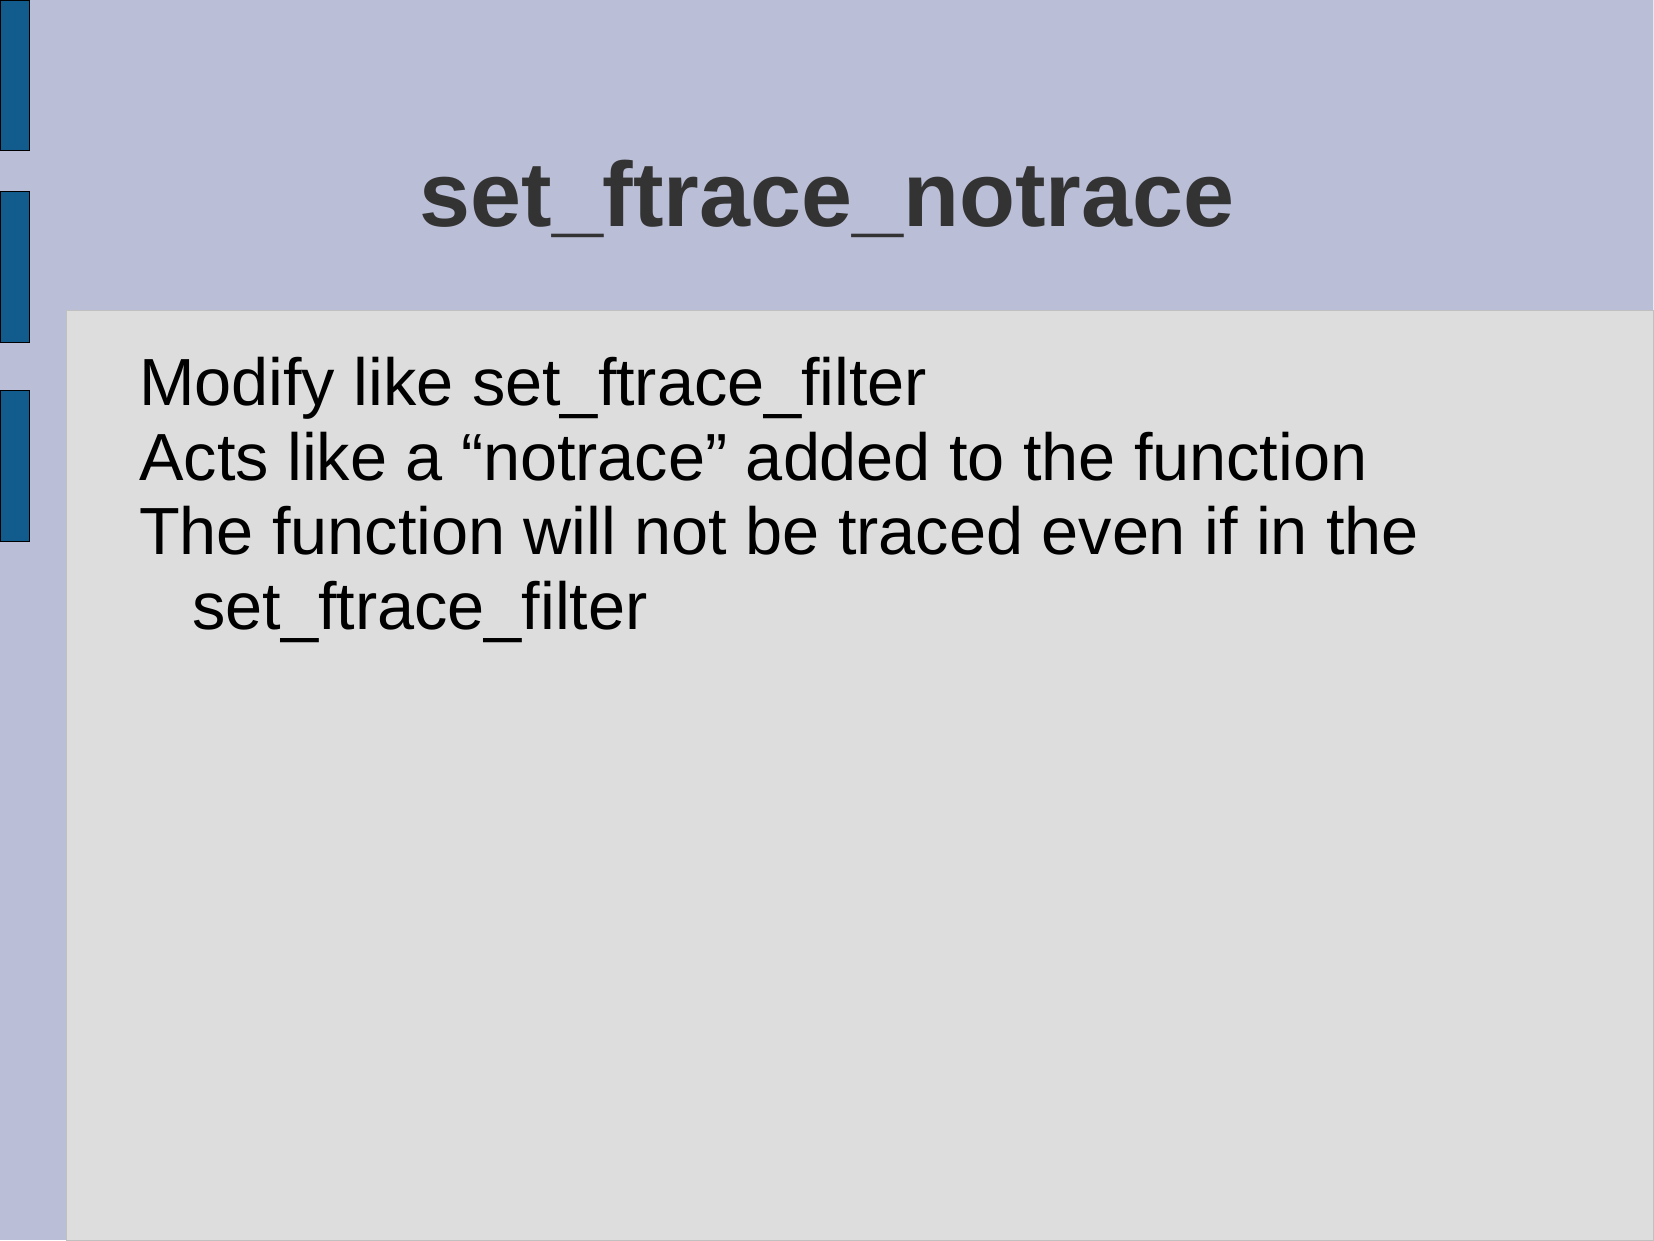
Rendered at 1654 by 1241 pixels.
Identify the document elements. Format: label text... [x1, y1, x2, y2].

list Modify like set_ftrace_filter Acts like a “notrace” added to the function The function will not be traced even if in the set_ftrace_filter [121, 344, 1534, 1112]
title set_ftrace_notrace [121, 91, 1534, 299]
